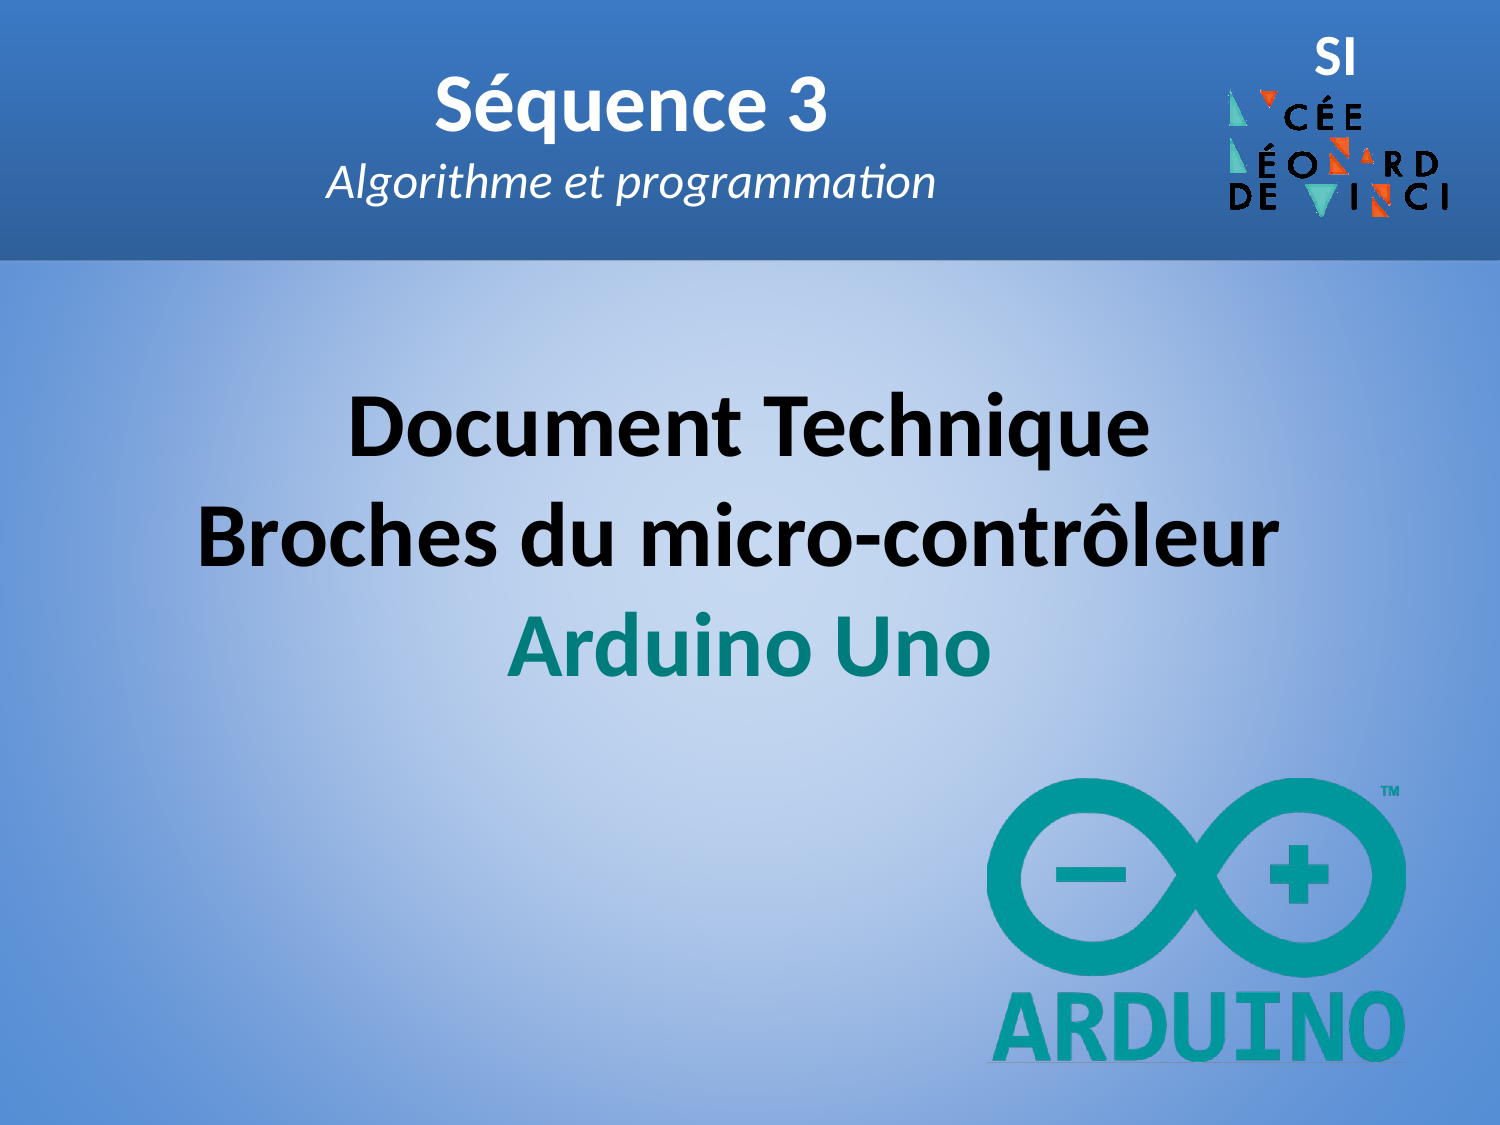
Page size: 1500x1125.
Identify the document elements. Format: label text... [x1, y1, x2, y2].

picture [1224, 84, 1450, 221]
picture [0, 567, 1500, 1125]
text_box Document Technique Broches du micro-contrôleur Arduino Uno [0, 357, 1500, 567]
text_box SI [1226, 9, 1447, 84]
picture [0, 260, 1500, 357]
title Séquence 3 Algorithme et programmation [0, 0, 1500, 260]
